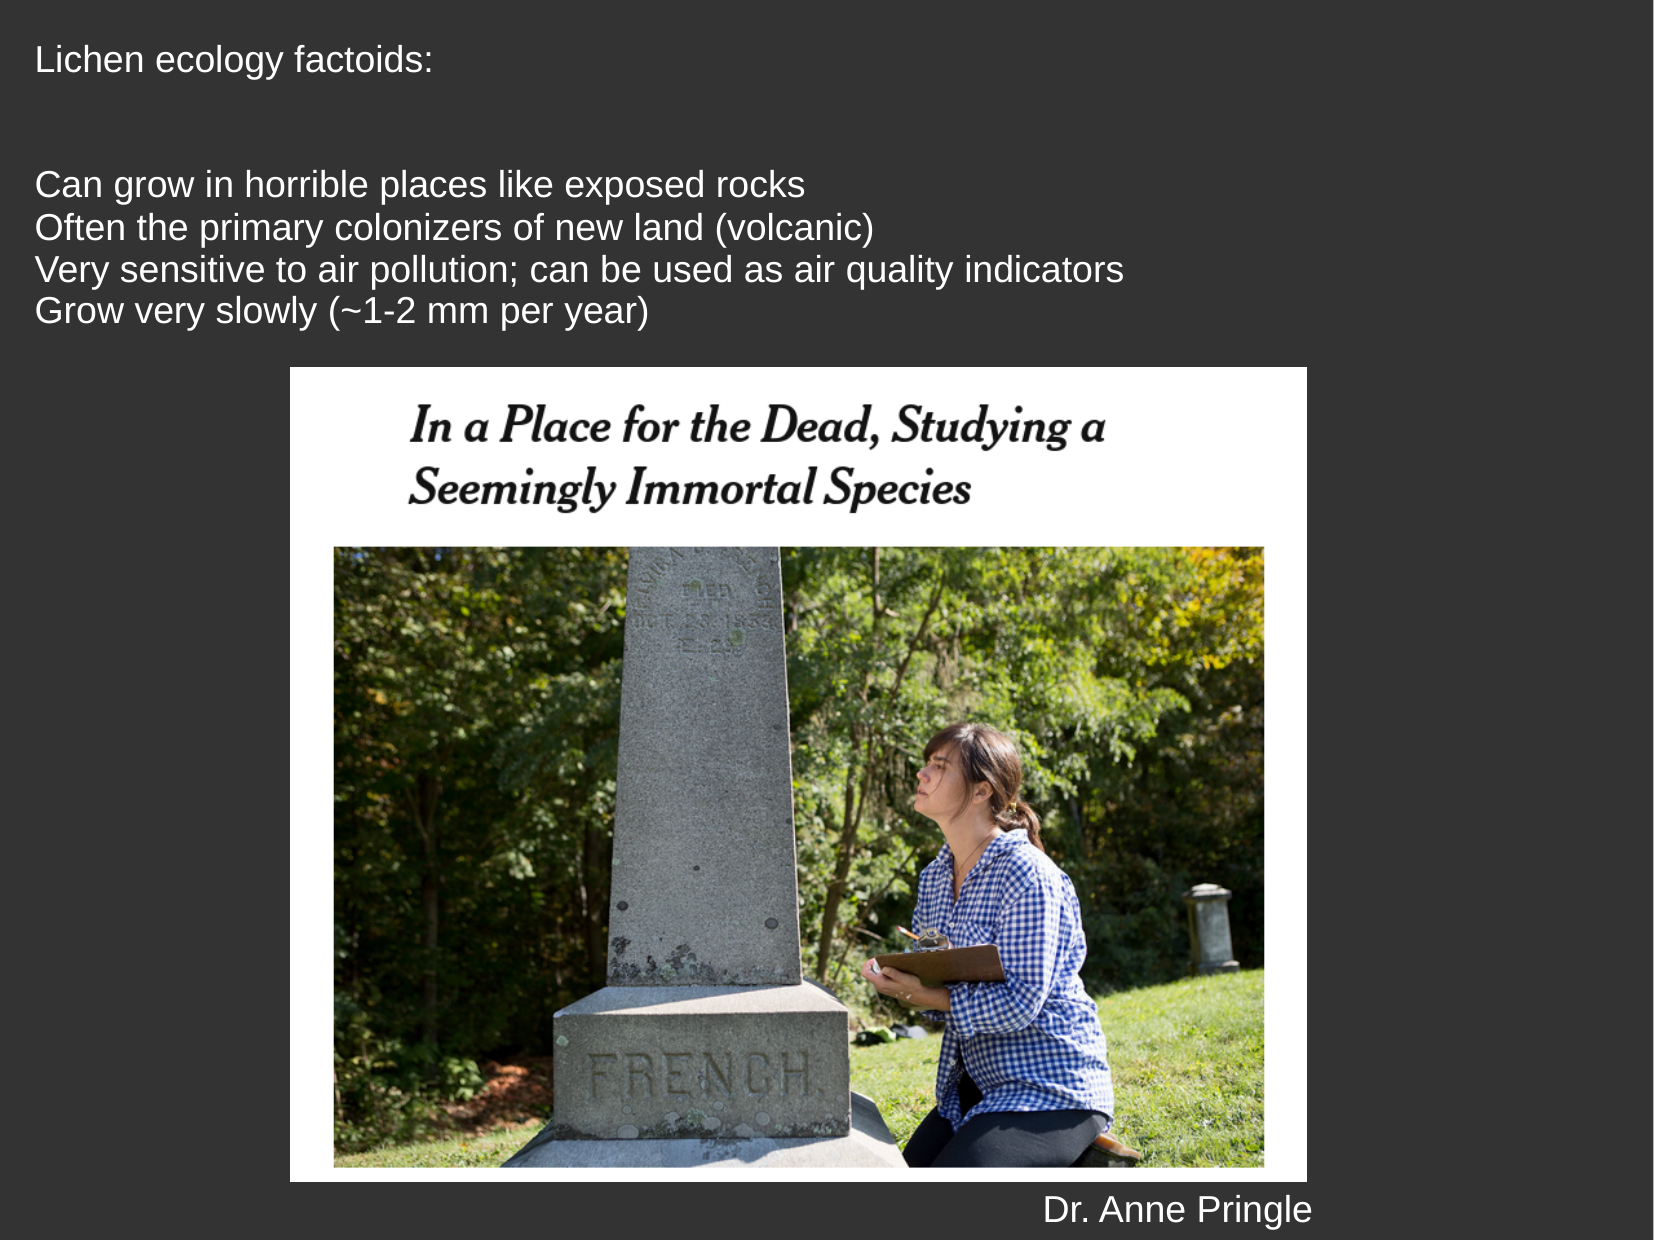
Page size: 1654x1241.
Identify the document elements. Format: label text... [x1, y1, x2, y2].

text_box Dr. Anne Pringle [1027, 1181, 1422, 1238]
picture [290, 367, 1307, 1182]
text_box Lichen ecology factoids: Can grow in horrible places like exposed rocks Often the primary colonizers of new land (volcanic) Very sensitive to air pollution; can be used as air quality indicators Grow very slowly (~1-2 mm per year) [19, 30, 1624, 424]
